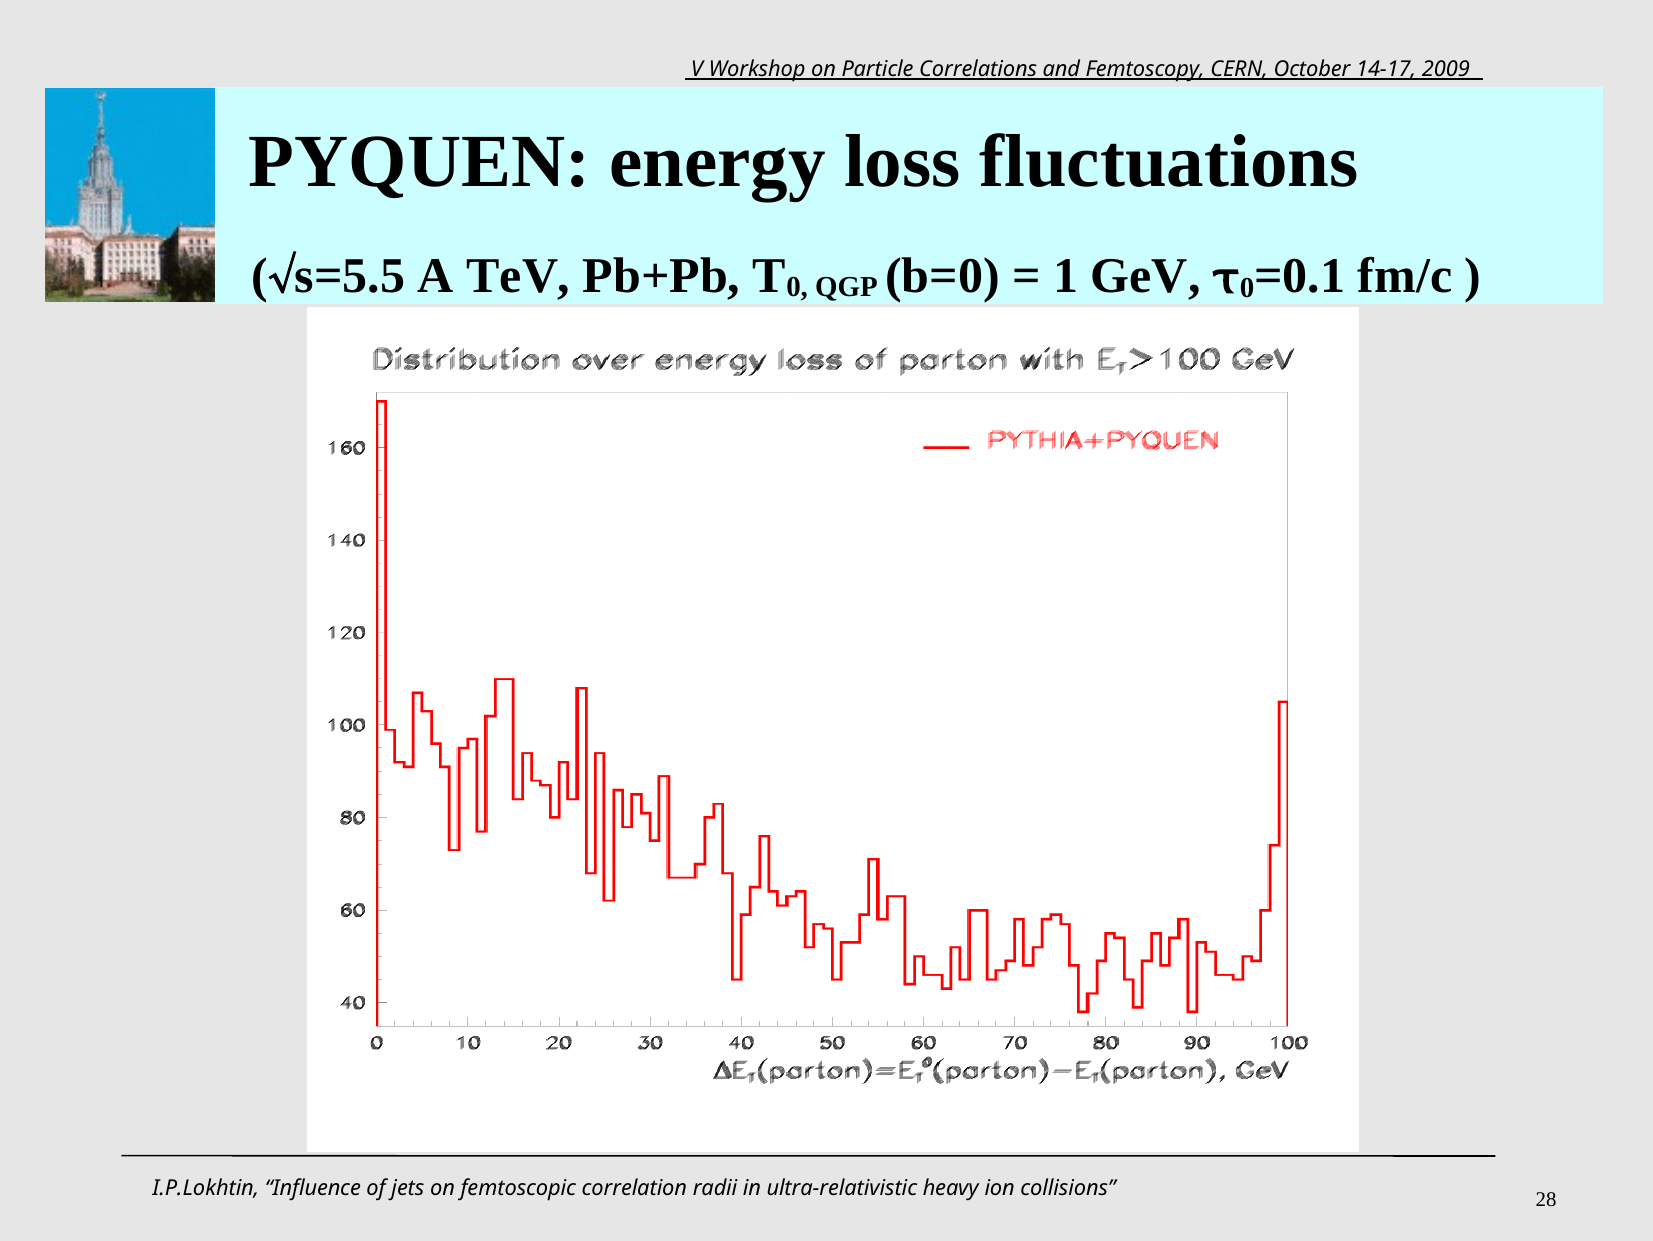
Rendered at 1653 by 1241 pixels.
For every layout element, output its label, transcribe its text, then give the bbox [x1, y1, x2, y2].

title PYQUEN: energy loss fluctuations (√s=5.5 A TeV, Pb+Pb, T0, QGP (b=0) = 1 GeV, 0=0.1 fm/c ) [121, 91, 1525, 314]
picture [307, 307, 1359, 1152]
picture [45, 90, 121, 302]
